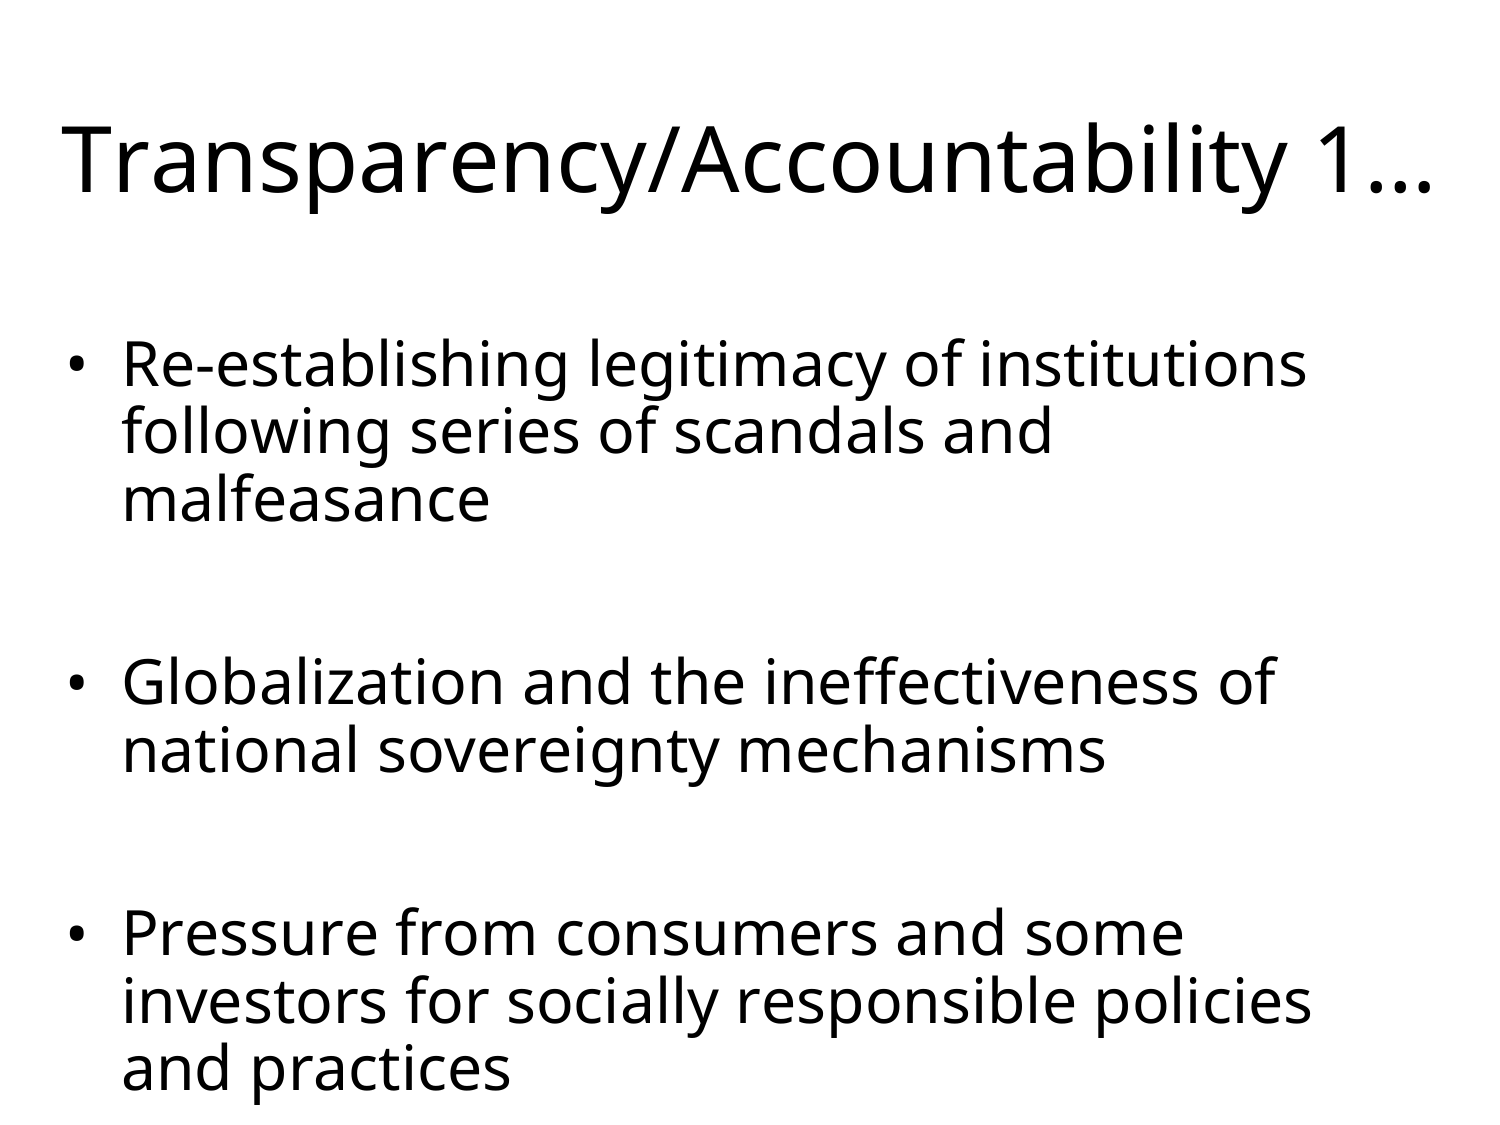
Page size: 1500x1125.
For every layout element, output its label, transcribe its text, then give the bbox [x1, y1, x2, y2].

list Re-establishing legitimacy of institutions following series of scandals and malfeasance Globalization and the ineffectiveness of national sovereignty mechanisms Pressure from consumers and some investors for socially responsible policies and practices [49, 324, 1425, 1060]
title Transparency/Accountability 1… [0, 62, 1500, 250]
